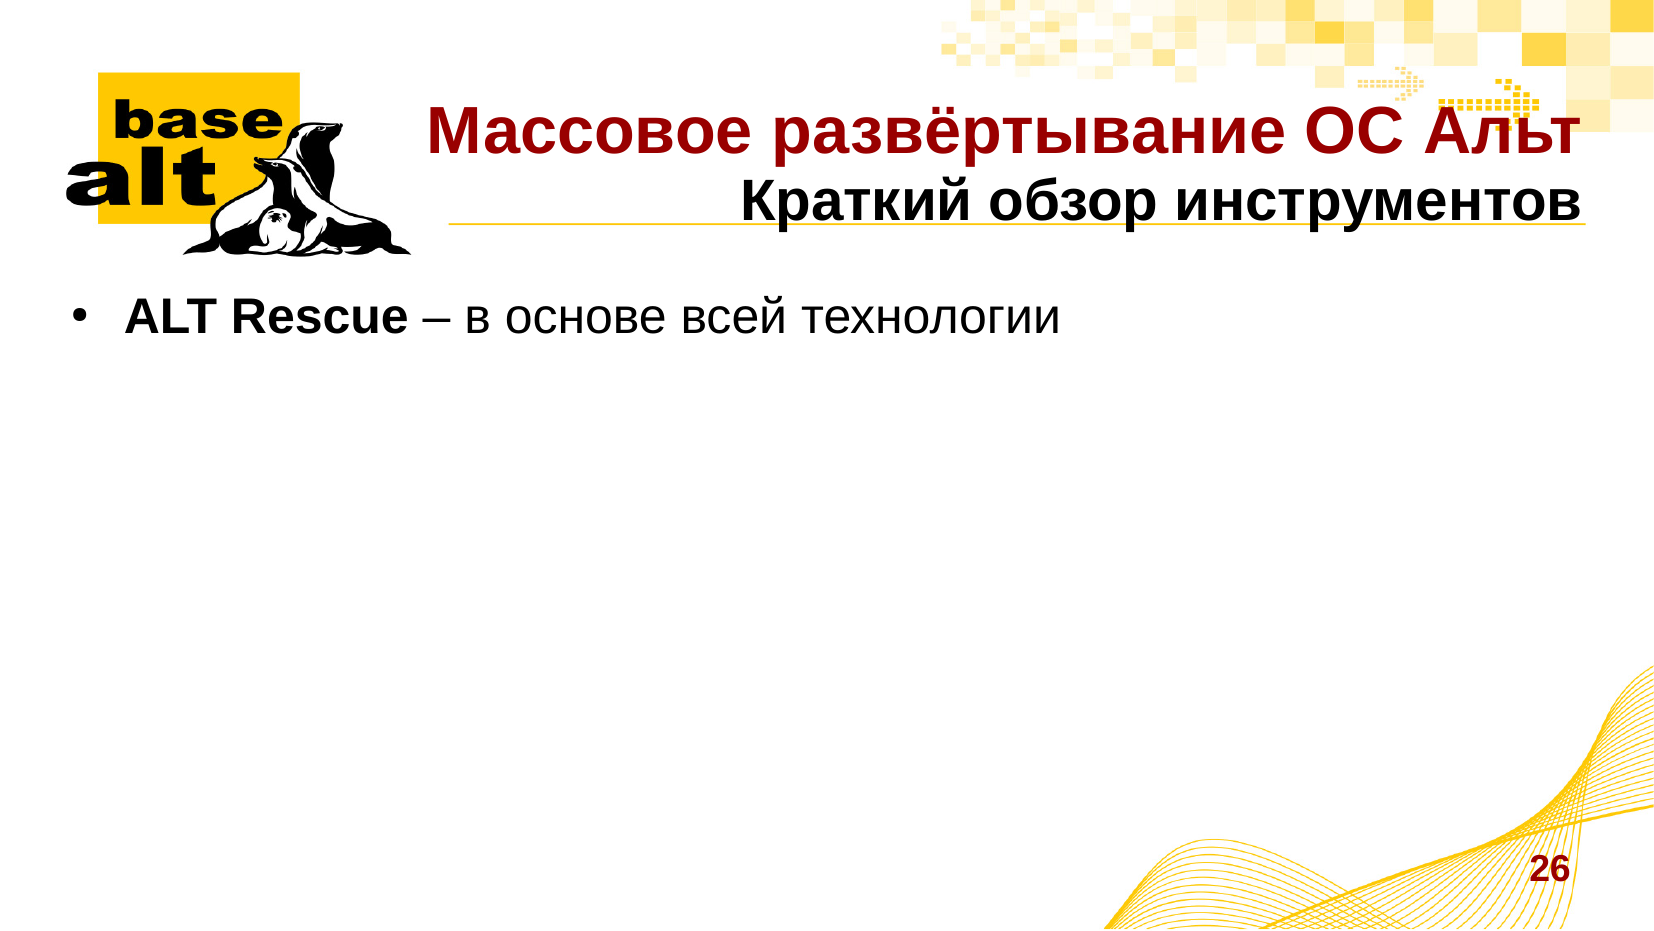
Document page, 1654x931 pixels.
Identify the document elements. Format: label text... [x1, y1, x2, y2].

title Массовое развёртывание ОС Альт Краткий обзор инструментов [372, 81, 1583, 245]
list ALT Rescue – в основе всей технологии [53, 287, 1583, 898]
picture [0, 0, 1654, 931]
